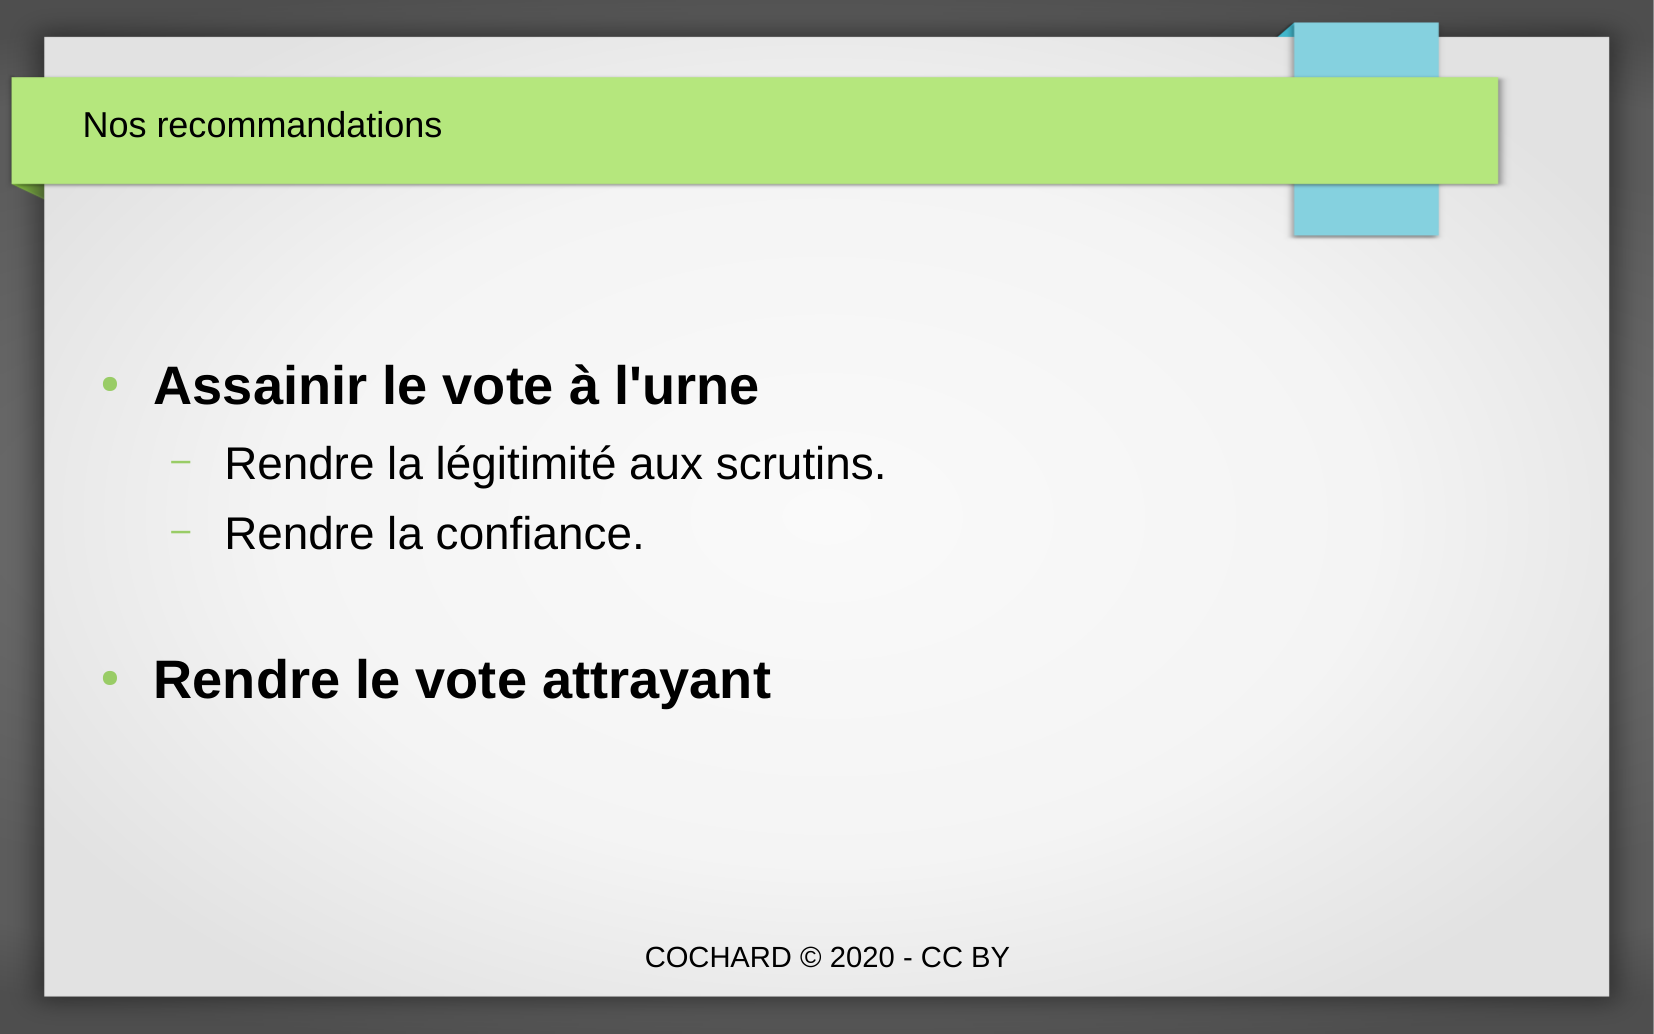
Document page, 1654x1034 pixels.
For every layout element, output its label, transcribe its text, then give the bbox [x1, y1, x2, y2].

list Assainir le vote à l'urne Rendre la légitimité aux scrutins. Rendre la confiance. Rendre le vote attrayant [82, 249, 1571, 849]
title Nos recommandations [82, 39, 1235, 210]
picture [0, 0, 1654, 1034]
